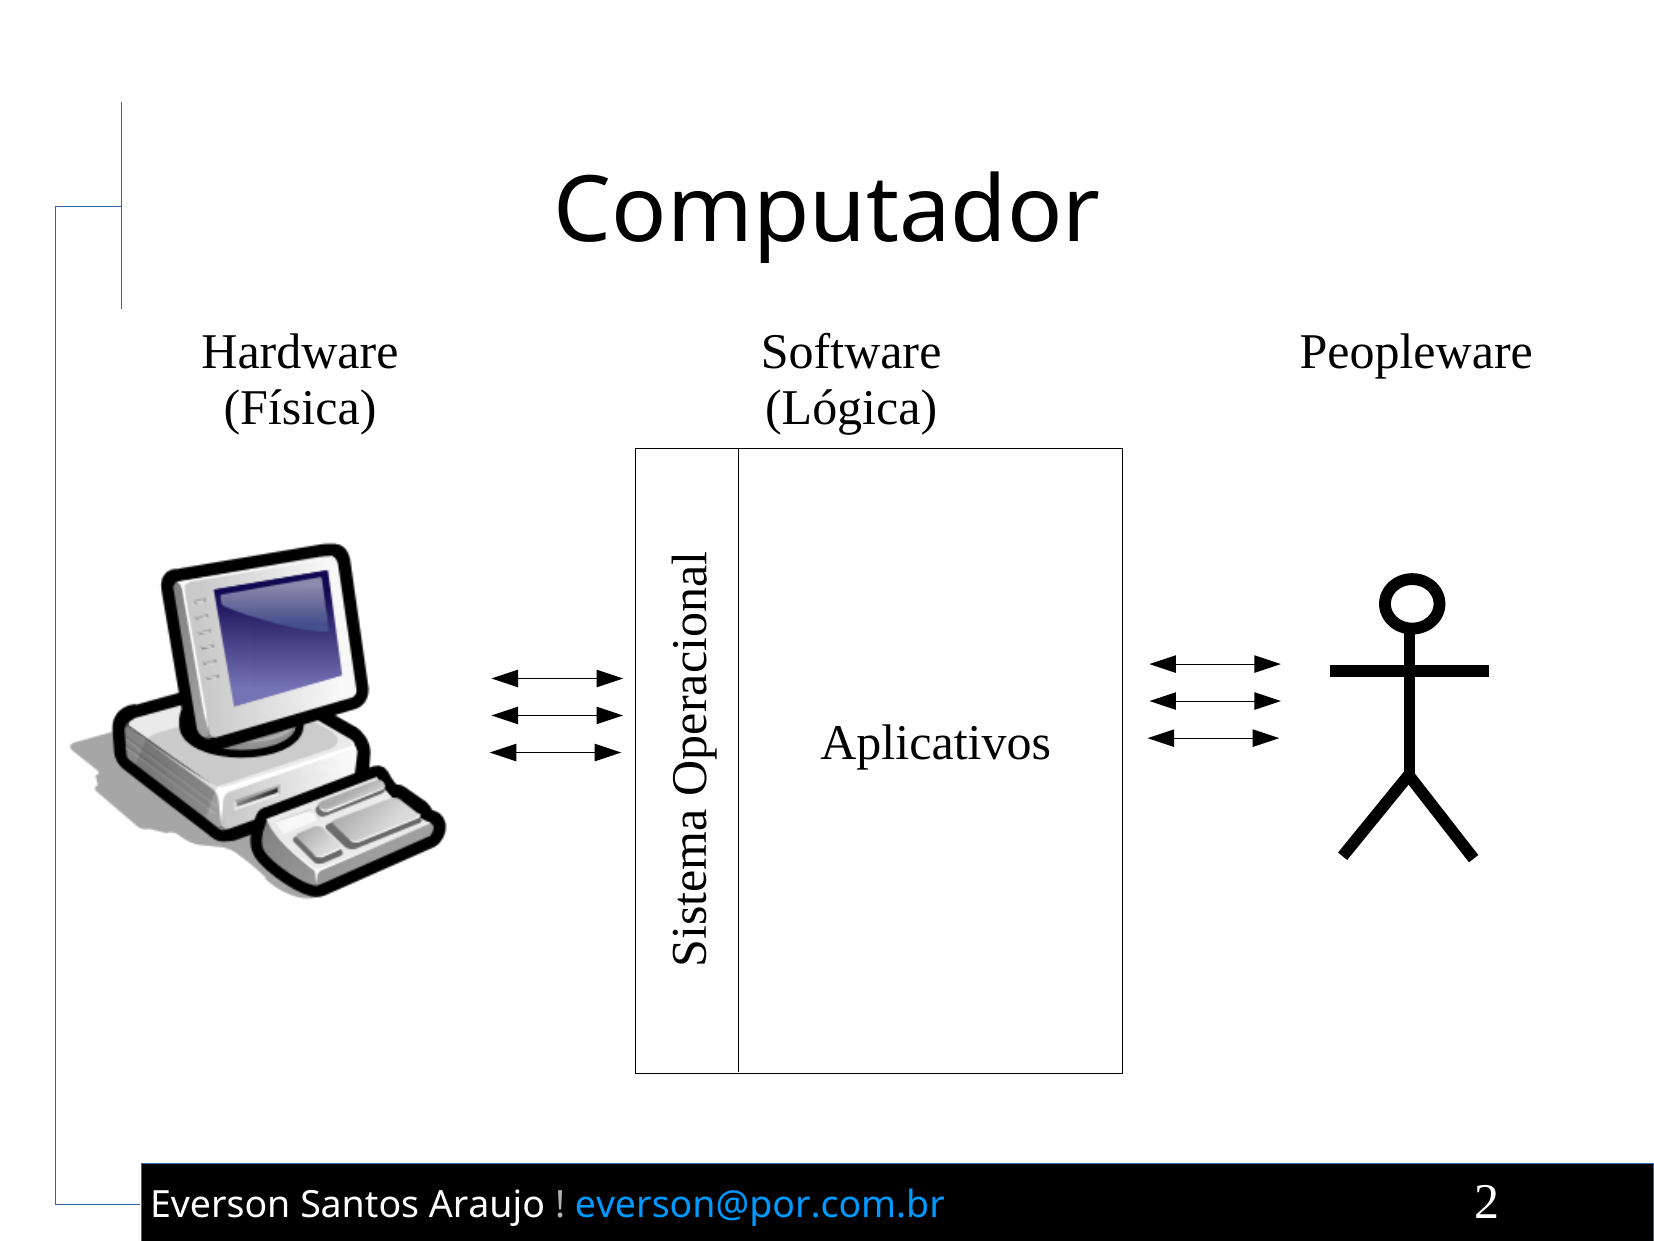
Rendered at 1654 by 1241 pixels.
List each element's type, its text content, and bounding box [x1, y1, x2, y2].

text_box Software (Lógica) [760, 324, 939, 436]
text_box Sistema Operacional [661, 559, 717, 968]
text_box Peopleware [1299, 324, 1529, 436]
text_box Aplicativos [820, 715, 1048, 771]
text_box Hardware (Física) [201, 324, 395, 436]
title Computador [121, 102, 1534, 311]
picture [52, 527, 455, 930]
